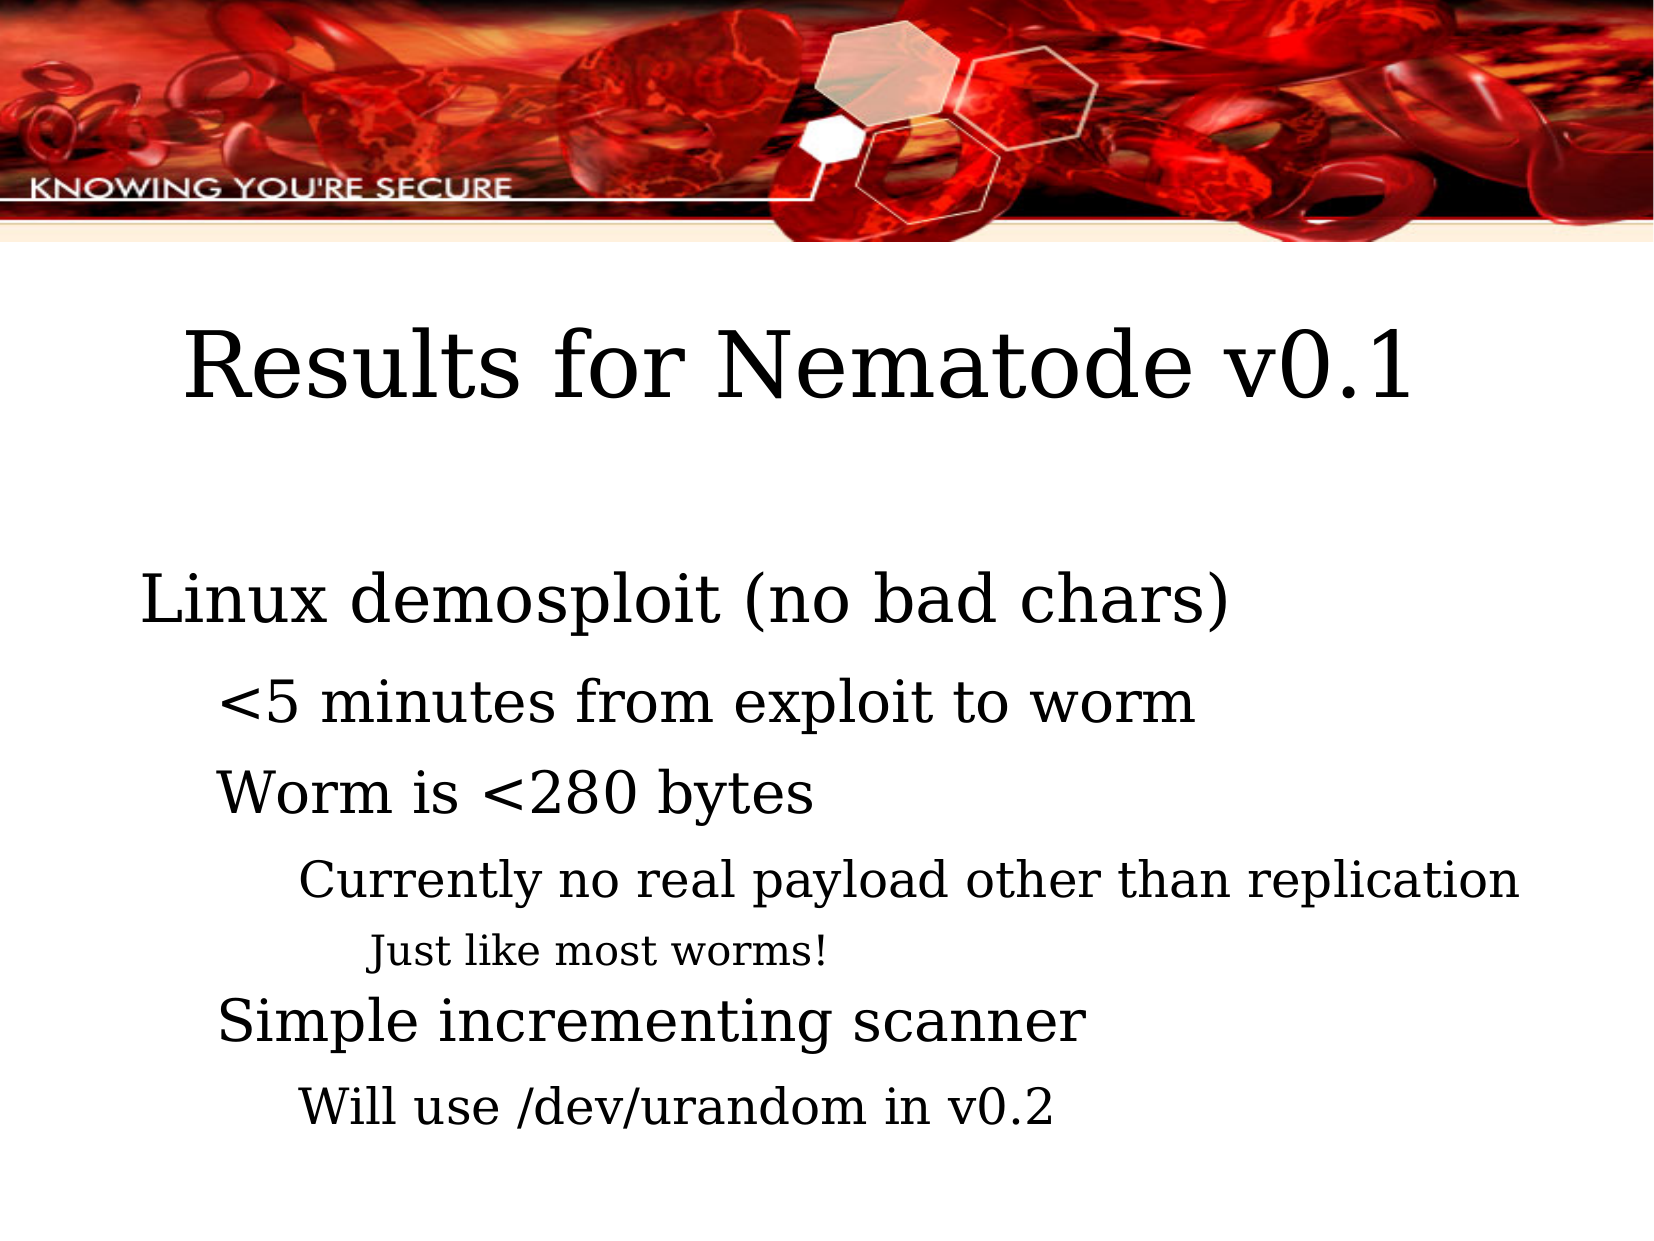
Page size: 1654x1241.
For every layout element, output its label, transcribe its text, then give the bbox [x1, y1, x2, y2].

picture [0, 0, 1654, 242]
list Linux demosploit (no bad chars) <5 minutes from exploit to worm Worm is <280 bytes Currently no real payload other than replication Just like most worms! Simple incrementing scanner Will use /dev/urandom in v0.2 [121, 560, 1534, 1195]
title Results for Nematode v0.1 [113, 261, 1526, 470]
